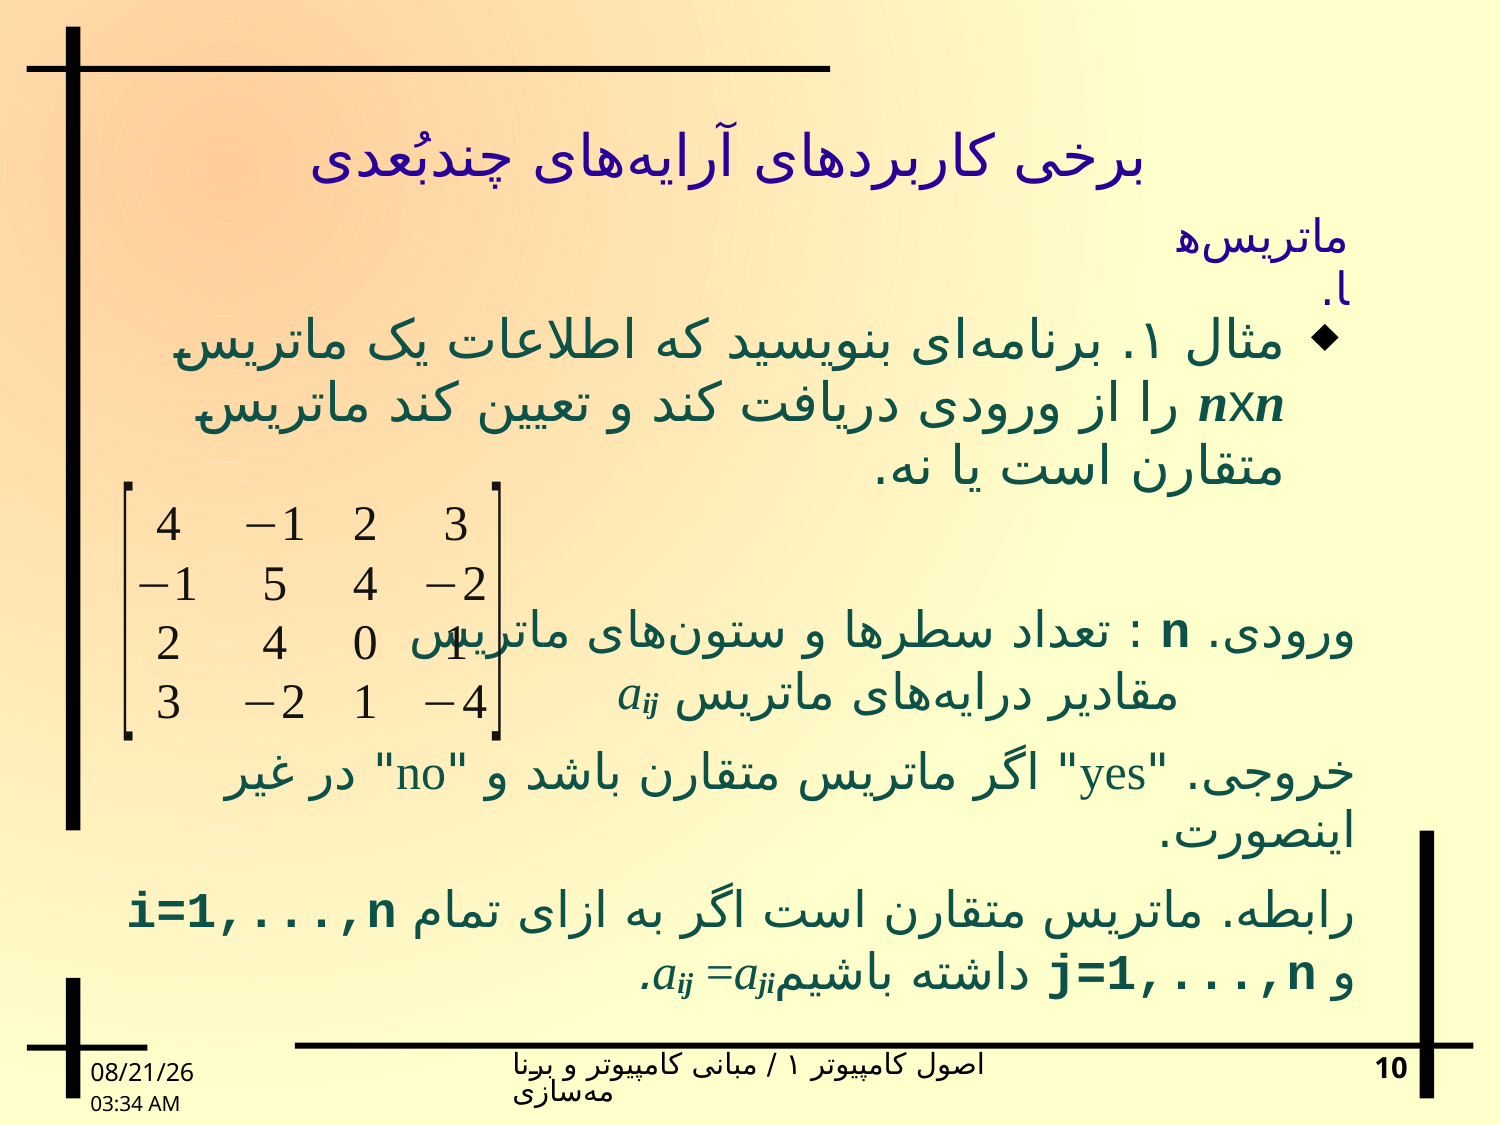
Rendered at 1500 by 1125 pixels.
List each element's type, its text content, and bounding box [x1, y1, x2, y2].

title ماتریس‌ها. [1168, 203, 1350, 323]
list مثال ۱. برنامه‌ای بنویسید که اطلاعات یک ماتریس nxn را از ورودی دریافت کند و تعیین کند ماتریس متقارن است یا نه. ورودی. n : تعداد سطرها و ستون‌های ماتریس مقادیر درایه‌های ماتریس aij خروجی. "yes" اگر ماتریس متقارن باشد و "no" در غیر اینصورت. رابطه. ماتریس متقارن است اگر به ازای تمام i=1,...,n و j=1,...,n داشته باشیمaij =aji. [98, 308, 1410, 1020]
title برخی کاربردهای آرایه‌های چندبُعدی [113, 96, 1344, 217]
chart [113, 479, 511, 743]
